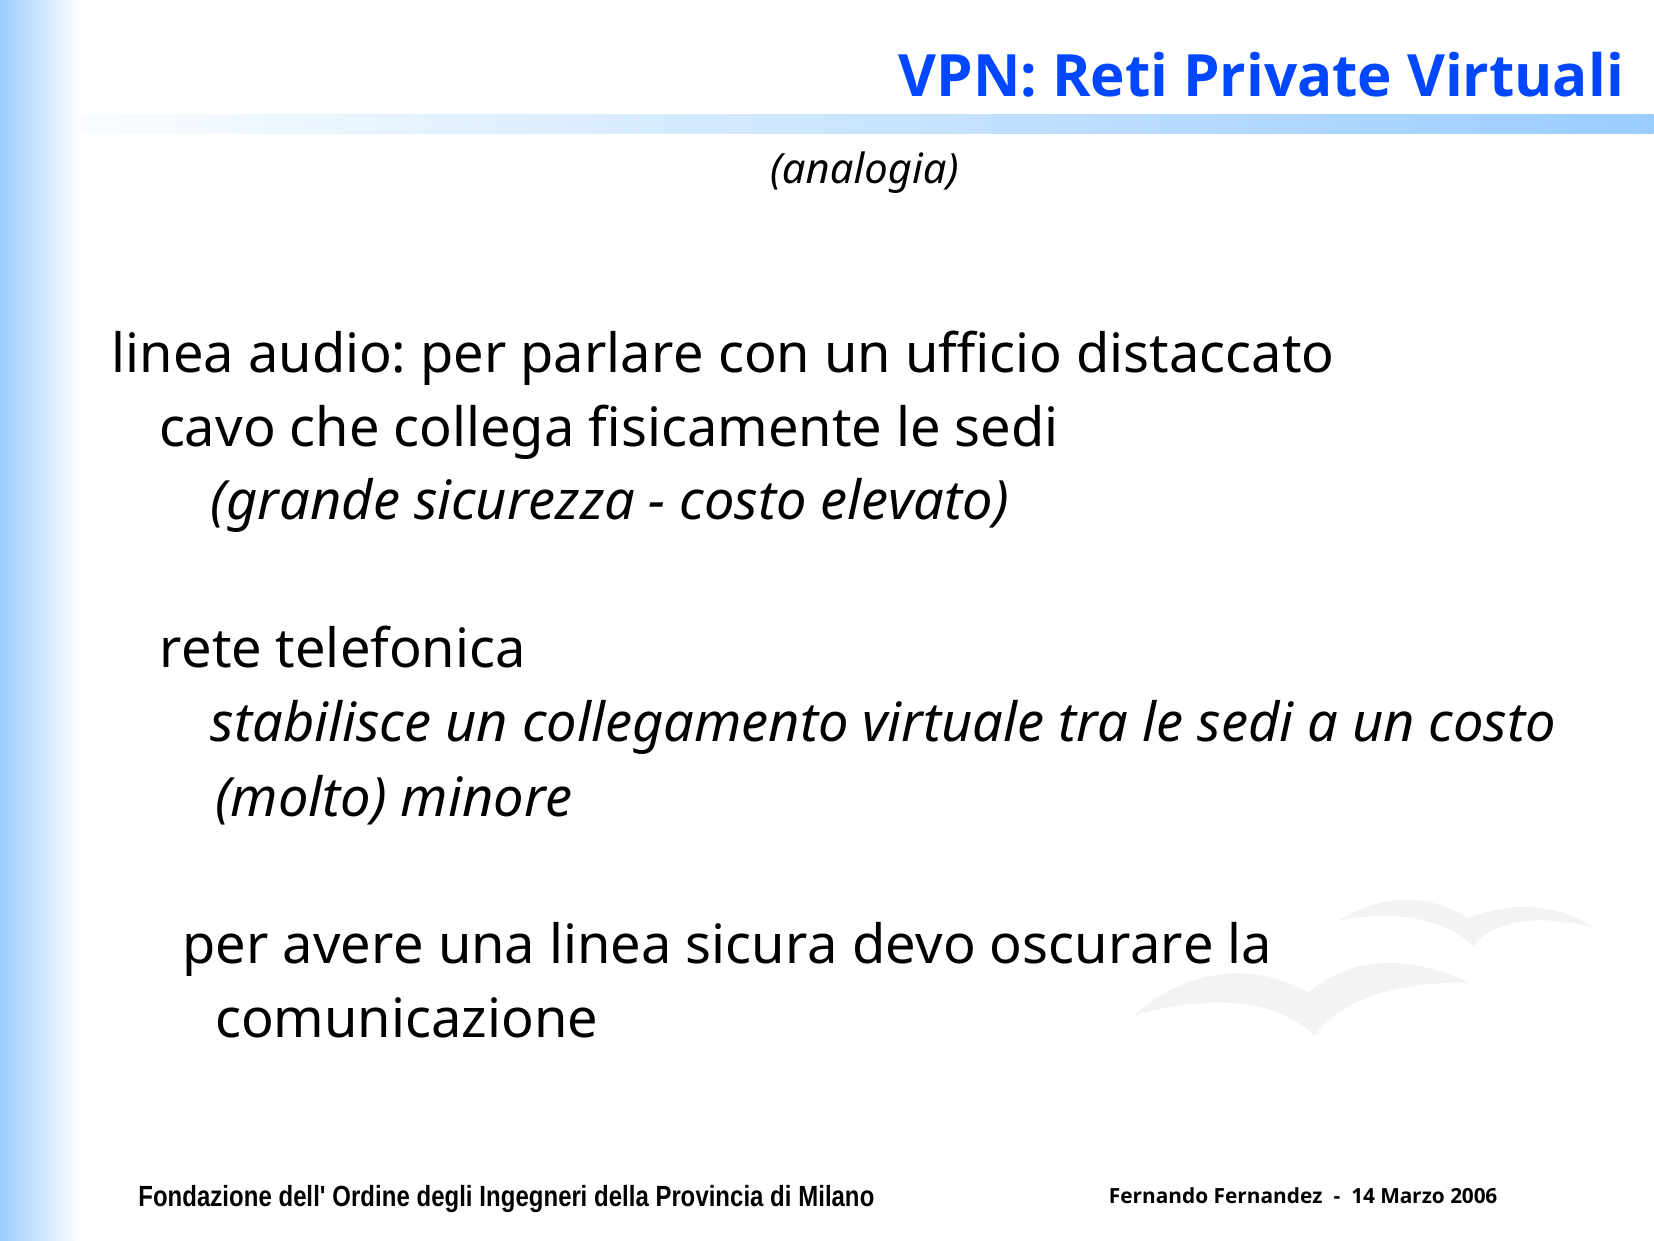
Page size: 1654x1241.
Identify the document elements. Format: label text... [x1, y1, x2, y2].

list (analogia) linea audio: per parlare con un ufficio distaccato cavo che collega fisicamente le sedi (grande sicurezza - costo elevato) rete telefonica stabilisce un collegamento virtuale tra le sedi a un costo (molto) minore per avere una linea sicura devo oscurare la comunicazione [111, 138, 1617, 1021]
title VPN: Reti Private Virtuali [85, 0, 1654, 148]
